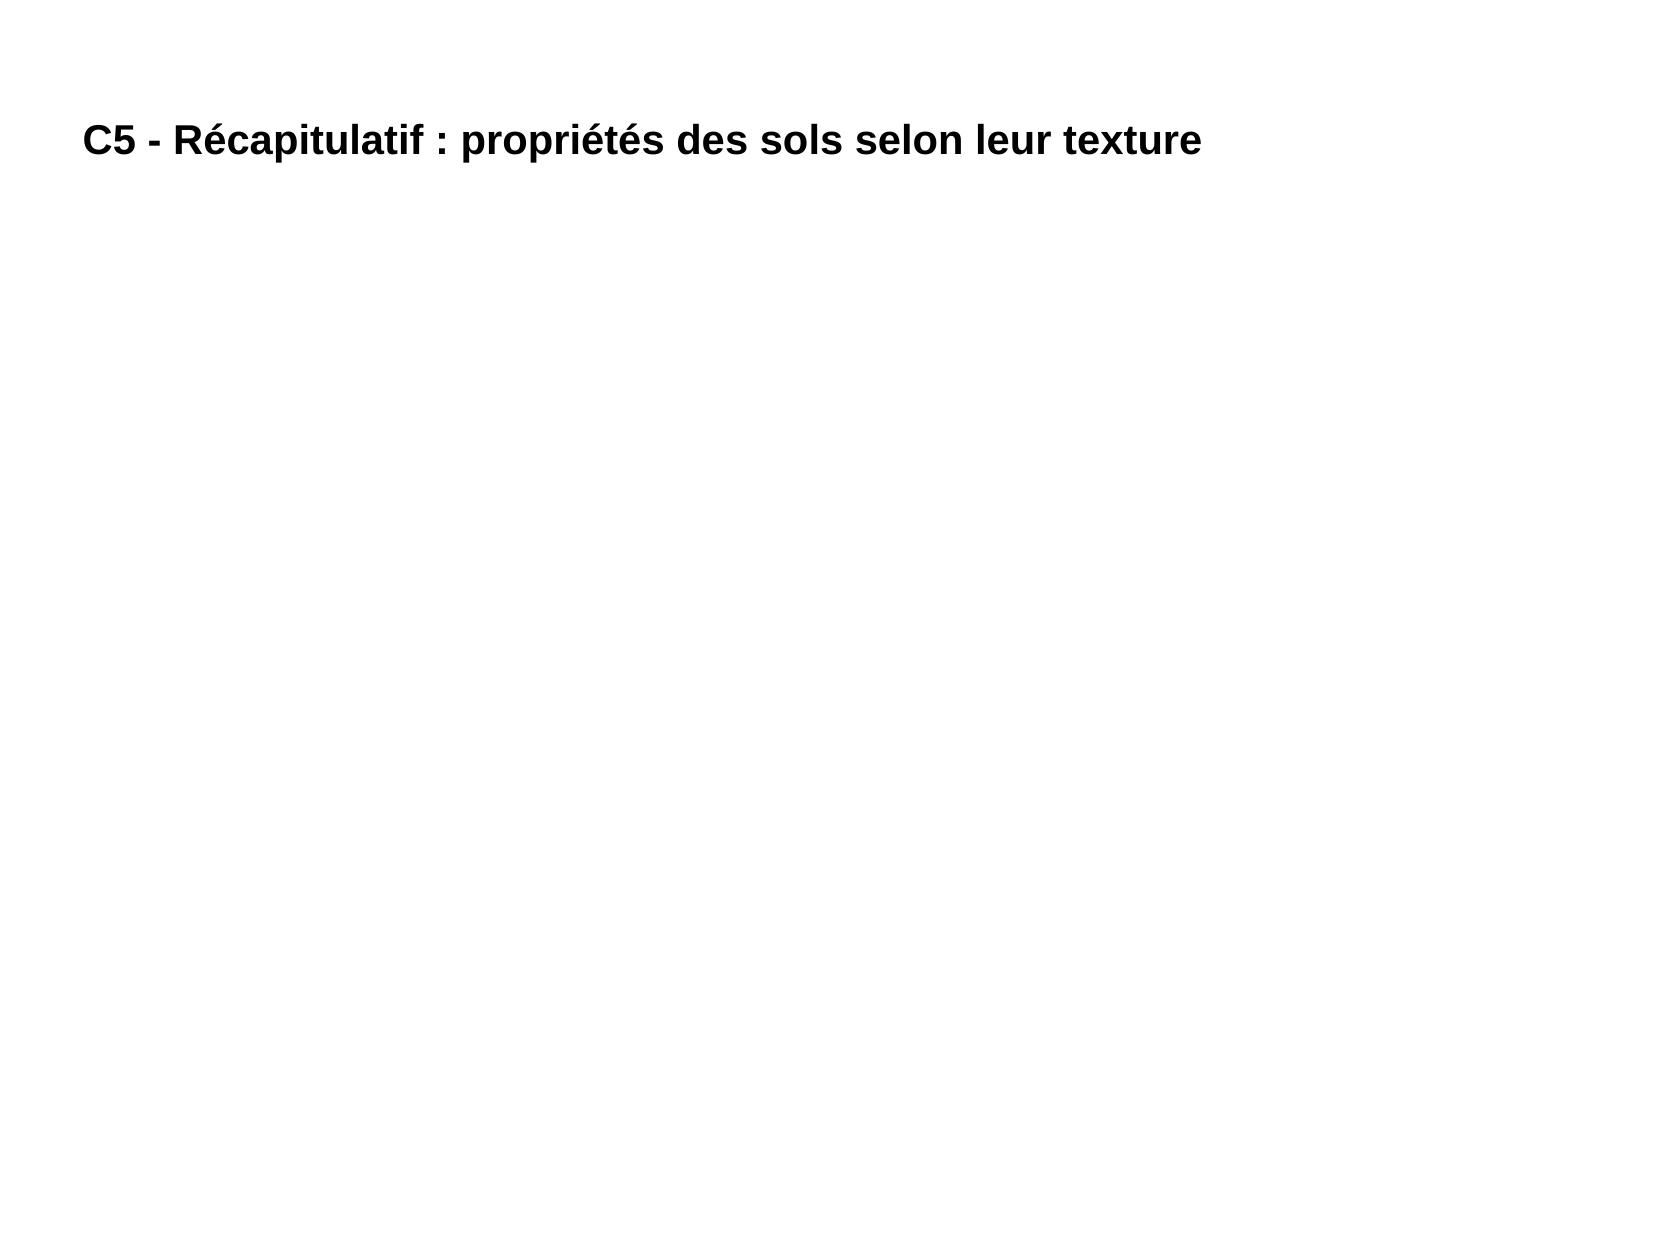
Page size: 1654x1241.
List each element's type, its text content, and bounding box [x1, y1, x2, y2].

list C5 - Récapitulatif : propriétés des sols selon leur texture [82, 116, 1538, 1010]
